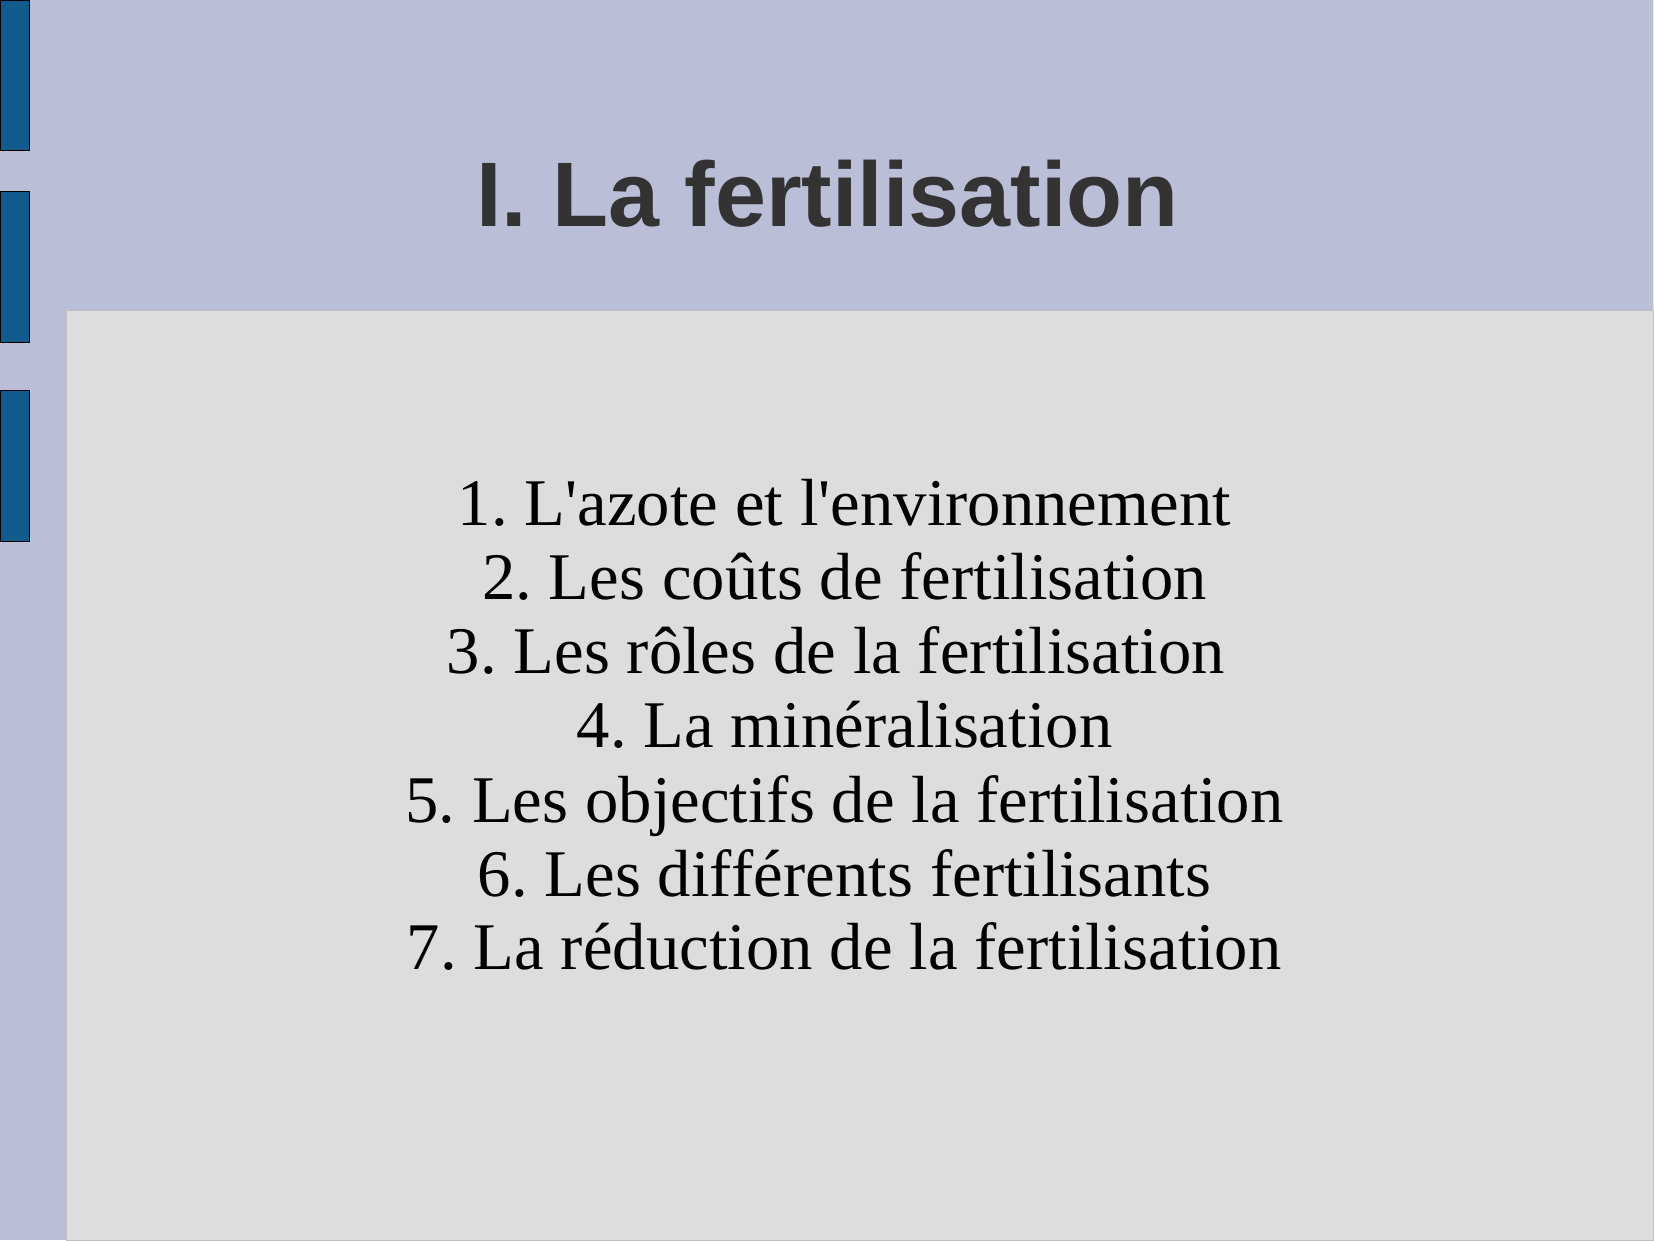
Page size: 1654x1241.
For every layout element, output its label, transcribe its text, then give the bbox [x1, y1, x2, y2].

title I. La fertilisation [121, 91, 1534, 299]
subtitle 1. L'azote et l'environnement 2. Les coûts de fertilisation 3. Les rôles de la fertilisation 4. La minéralisation 5. Les objectifs de la fertilisation 6. Les différents fertilisants 7. La réduction de la fertilisation [121, 324, 1534, 1127]
